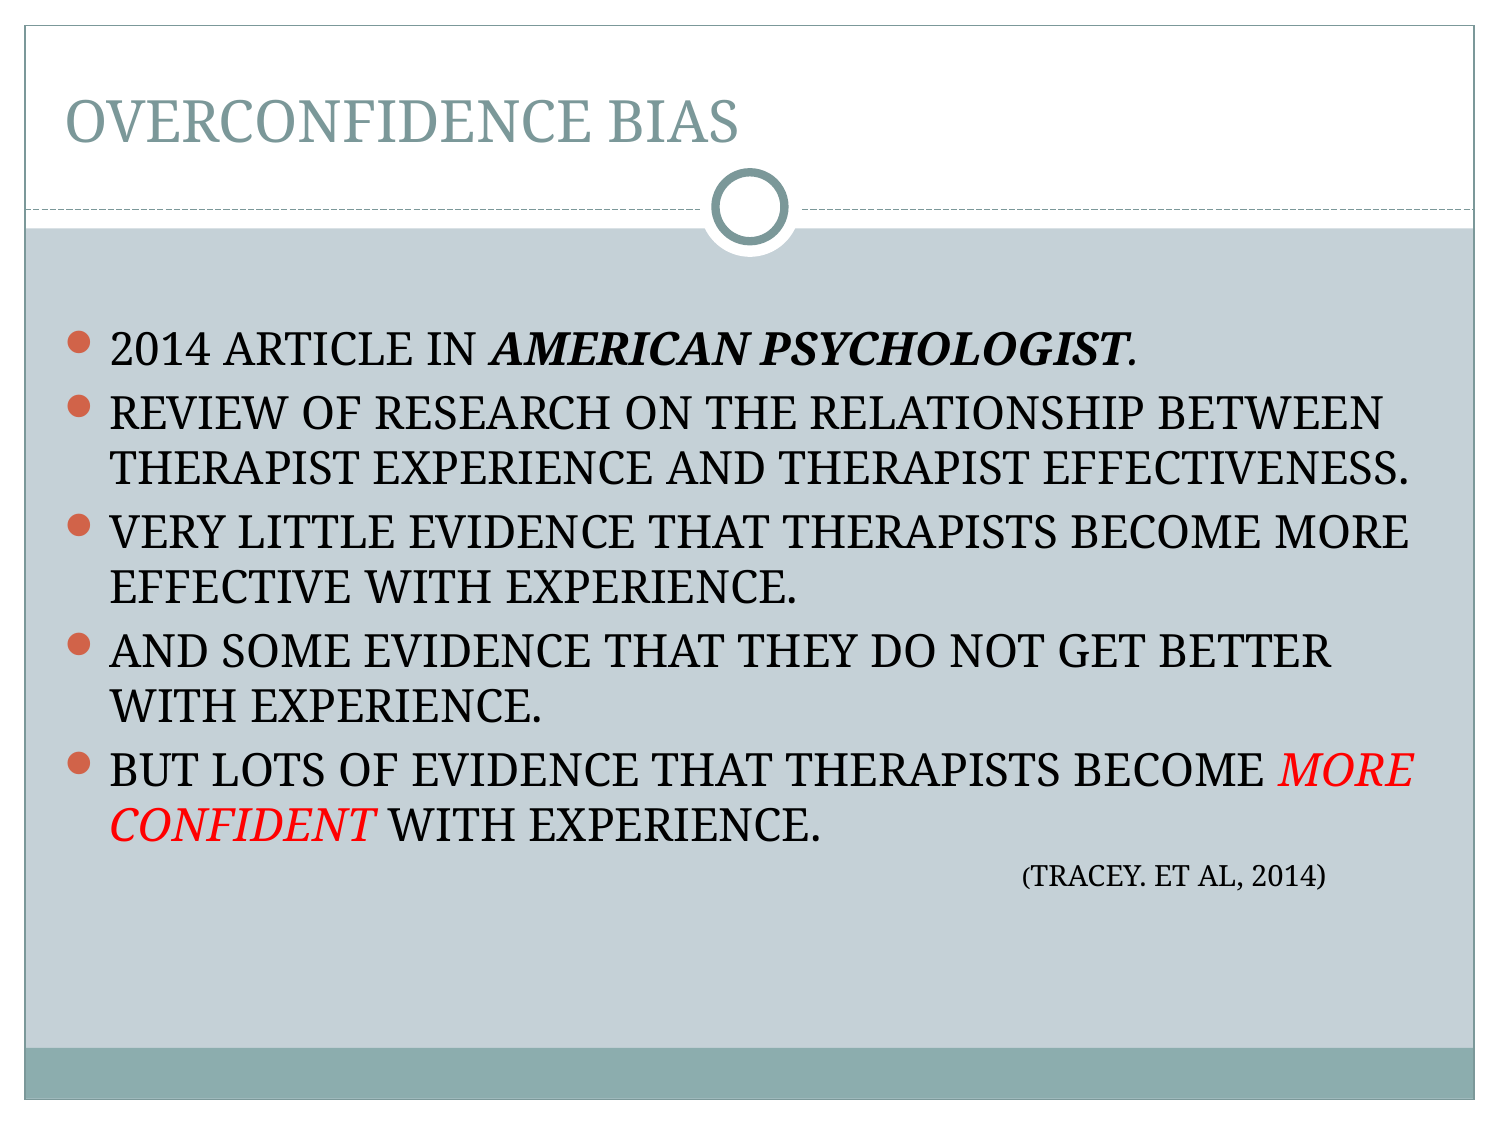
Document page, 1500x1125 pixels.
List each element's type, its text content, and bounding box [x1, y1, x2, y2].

title OVERCONFIDENCE BIAS [49, 37, 1450, 162]
list 2014 ARTICLE IN AMERICAN PSYCHOLOGIST. REVIEW OF RESEARCH ON THE RELATIONSHIP BETWEEN THERAPIST EXPERIENCE AND THERAPIST EFFECTIVENESS. VERY LITTLE EVIDENCE THAT THERAPISTS BECOME MORE EFFECTIVE WITH EXPERIENCE. AND SOME EVIDENCE THAT THEY DO NOT GET BETTER WITH EXPERIENCE. BUT LOTS OF EVIDENCE THAT THERAPISTS BECOME MORE CONFIDENT WITH EXPERIENCE. (TRACEY. ET AL, 2014) [49, 250, 1445, 1001]
